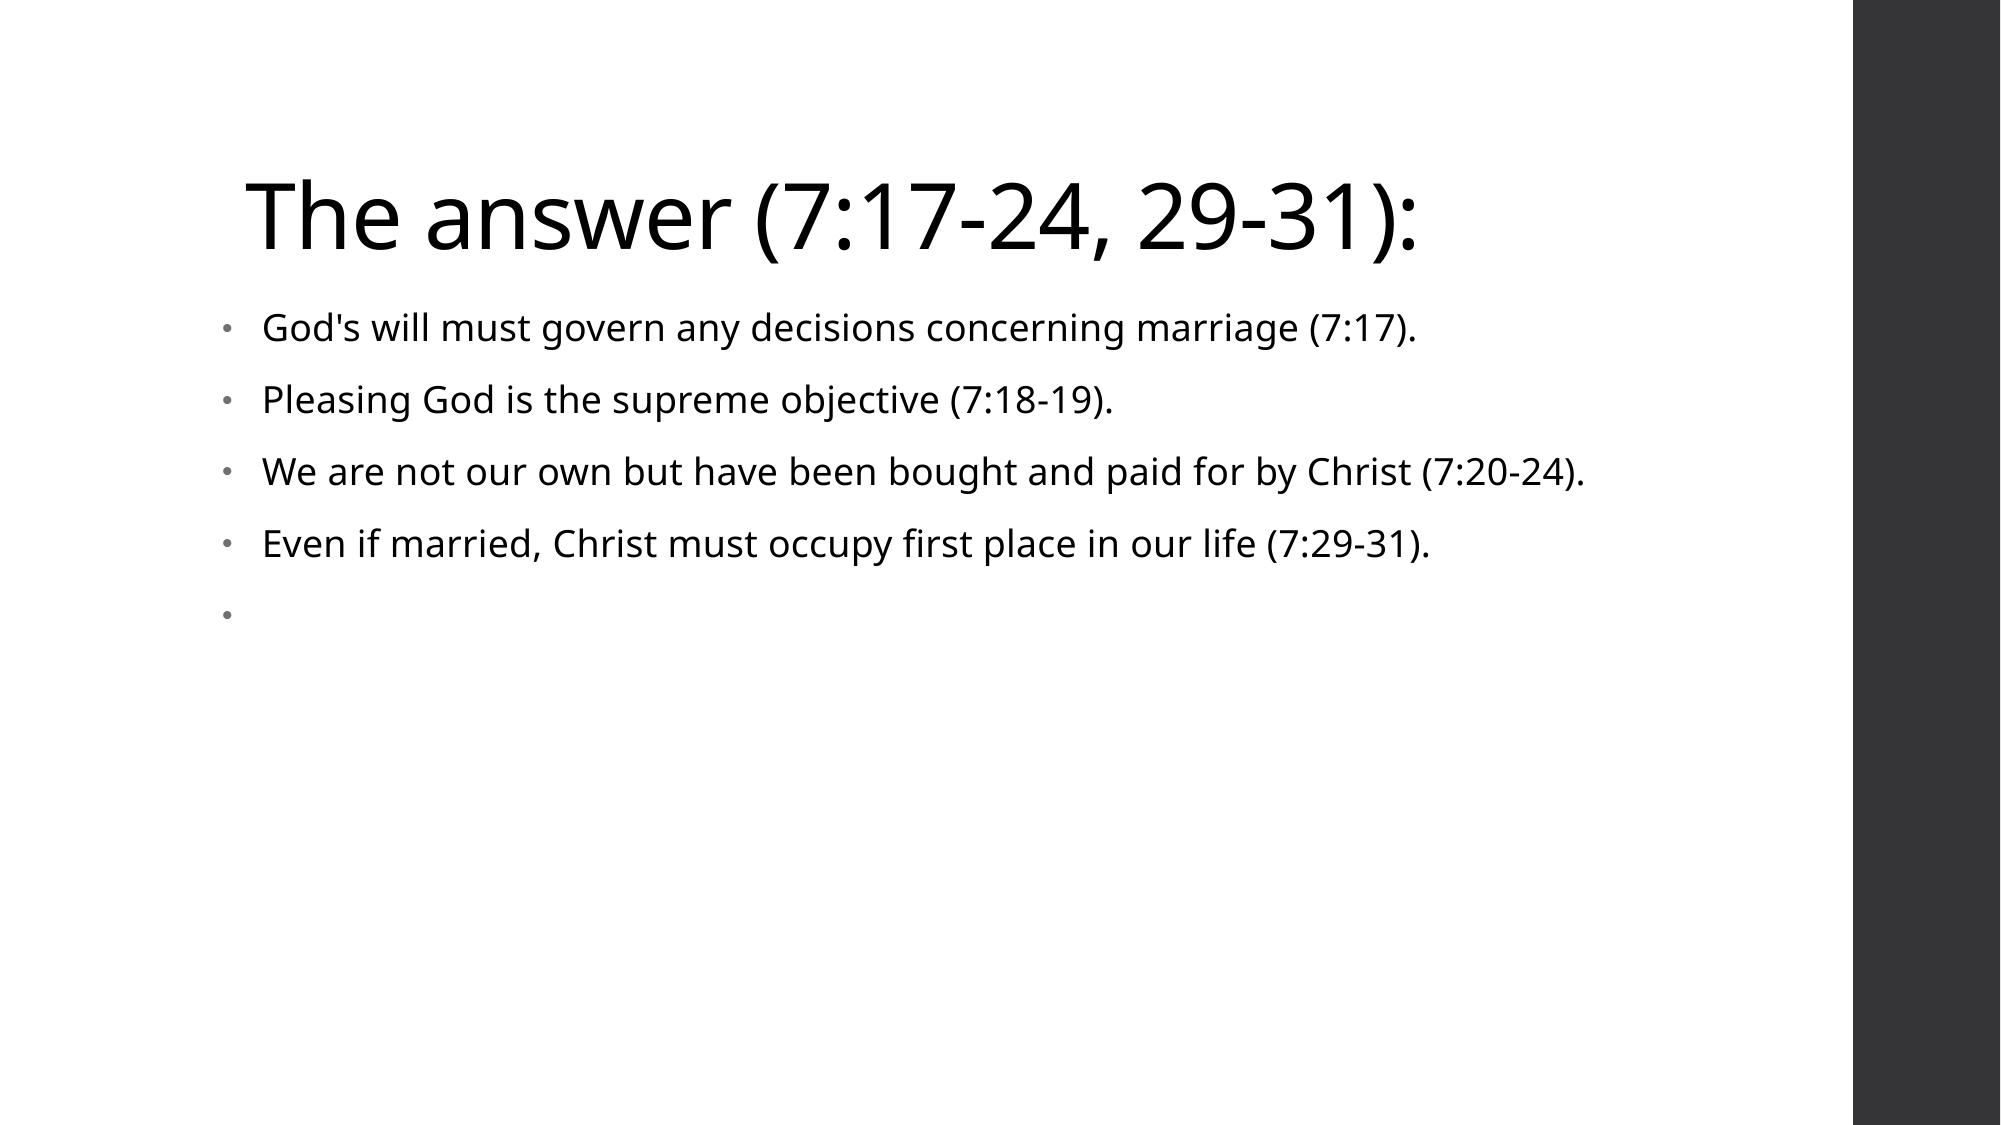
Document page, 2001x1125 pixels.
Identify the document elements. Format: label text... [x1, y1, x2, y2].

title The answer (7:17-24, 29-31): [206, 60, 1797, 278]
list God's will must govern any decisions concerning marriage (7:17). Pleasing God is the supreme objective (7:18-19). We are not our own but have been bought and paid for by Christ (7:20-24). Even if married, Christ must occupy first place in our life (7:29-31). [206, 299, 1617, 1014]
